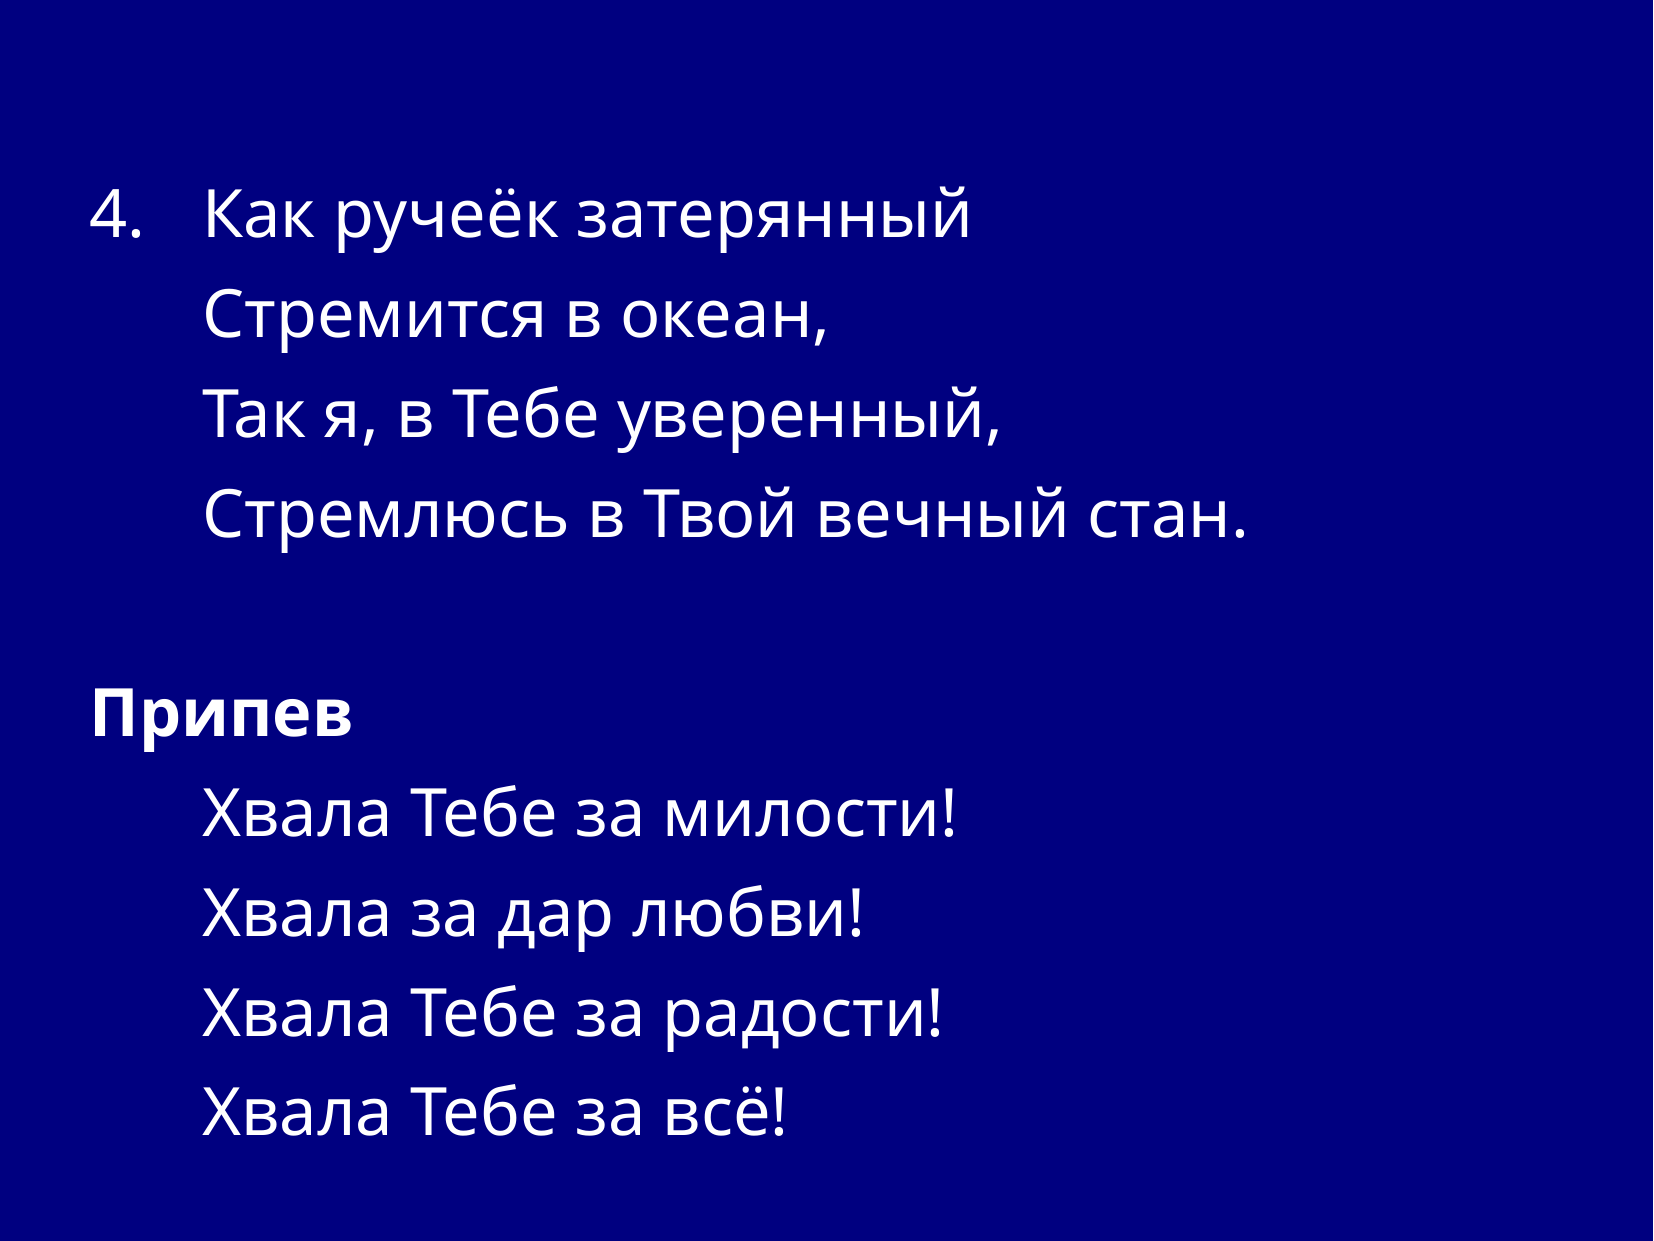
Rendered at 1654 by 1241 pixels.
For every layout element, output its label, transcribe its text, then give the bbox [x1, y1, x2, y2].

text_box 4. Как ручеёк затерянный Стремится в океан, Так я, в Тебе уверенный, Стремлюсь в Твой вечный стан. Припев Хвала Тебе за милости! Хвала за дар любви! Хвала Тебе за радости! Хвала Тебе за всё! [75, 150, 1576, 1163]
